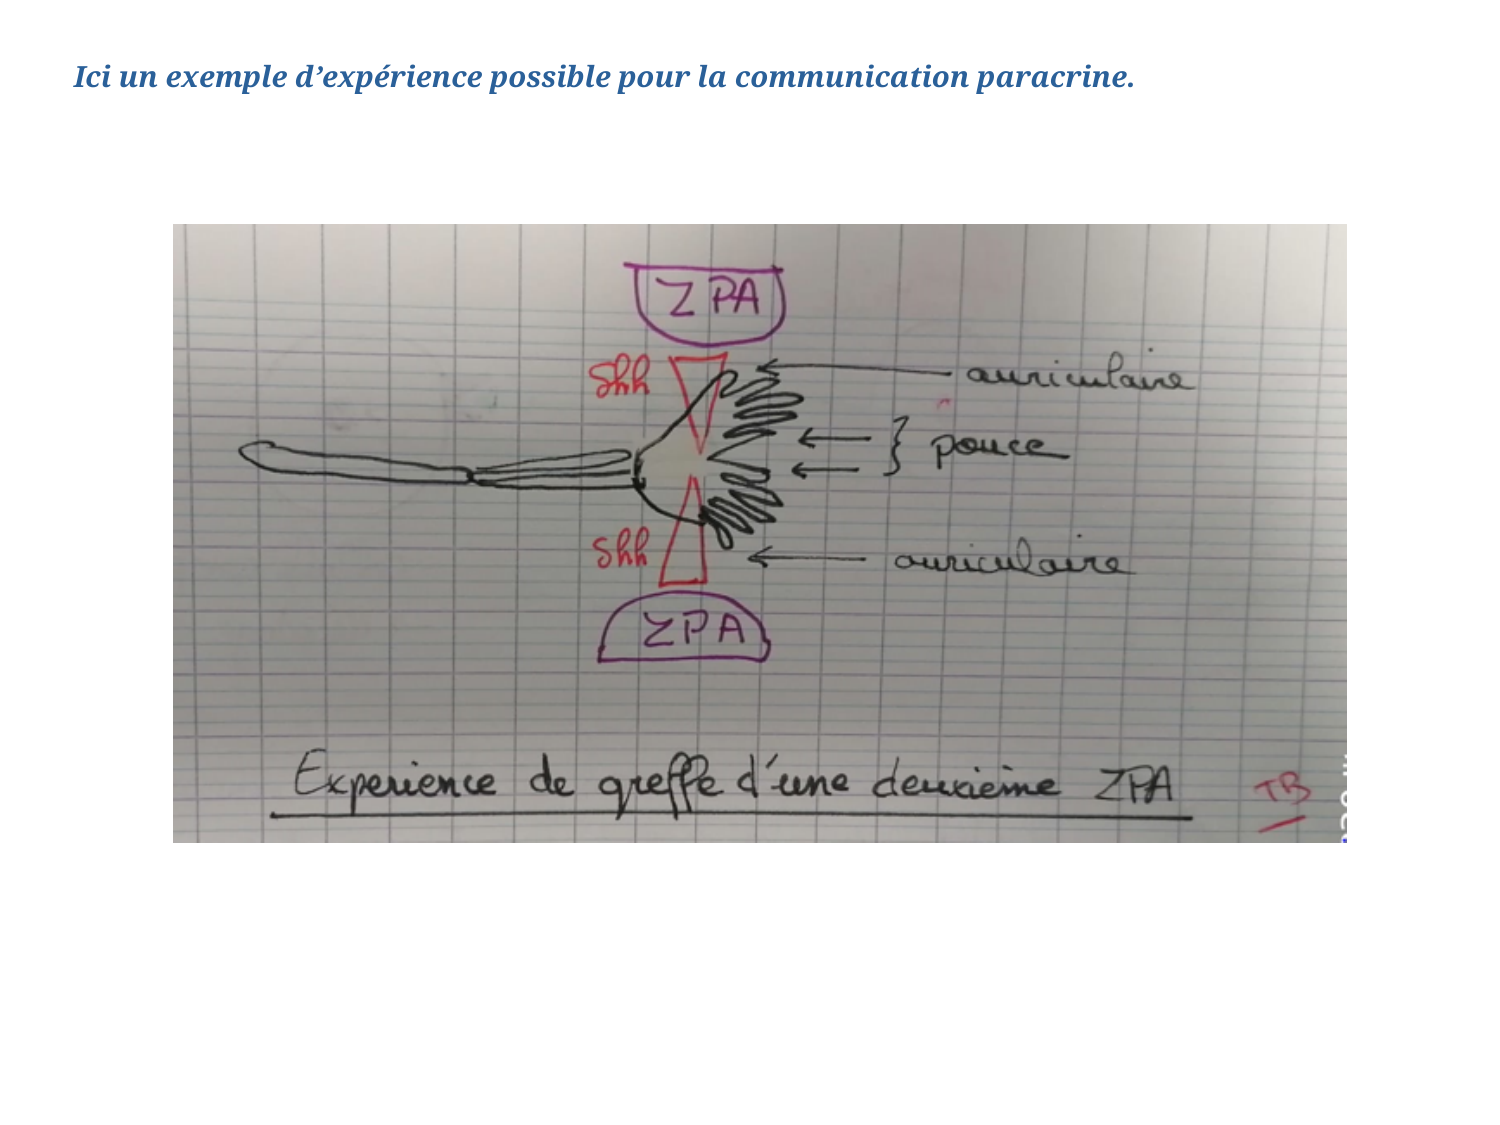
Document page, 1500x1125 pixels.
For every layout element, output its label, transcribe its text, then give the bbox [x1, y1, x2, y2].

picture [173, 224, 1347, 843]
text_box Ici un exemple d’expérience possible pour la communication paracrine. [58, 33, 1359, 102]
